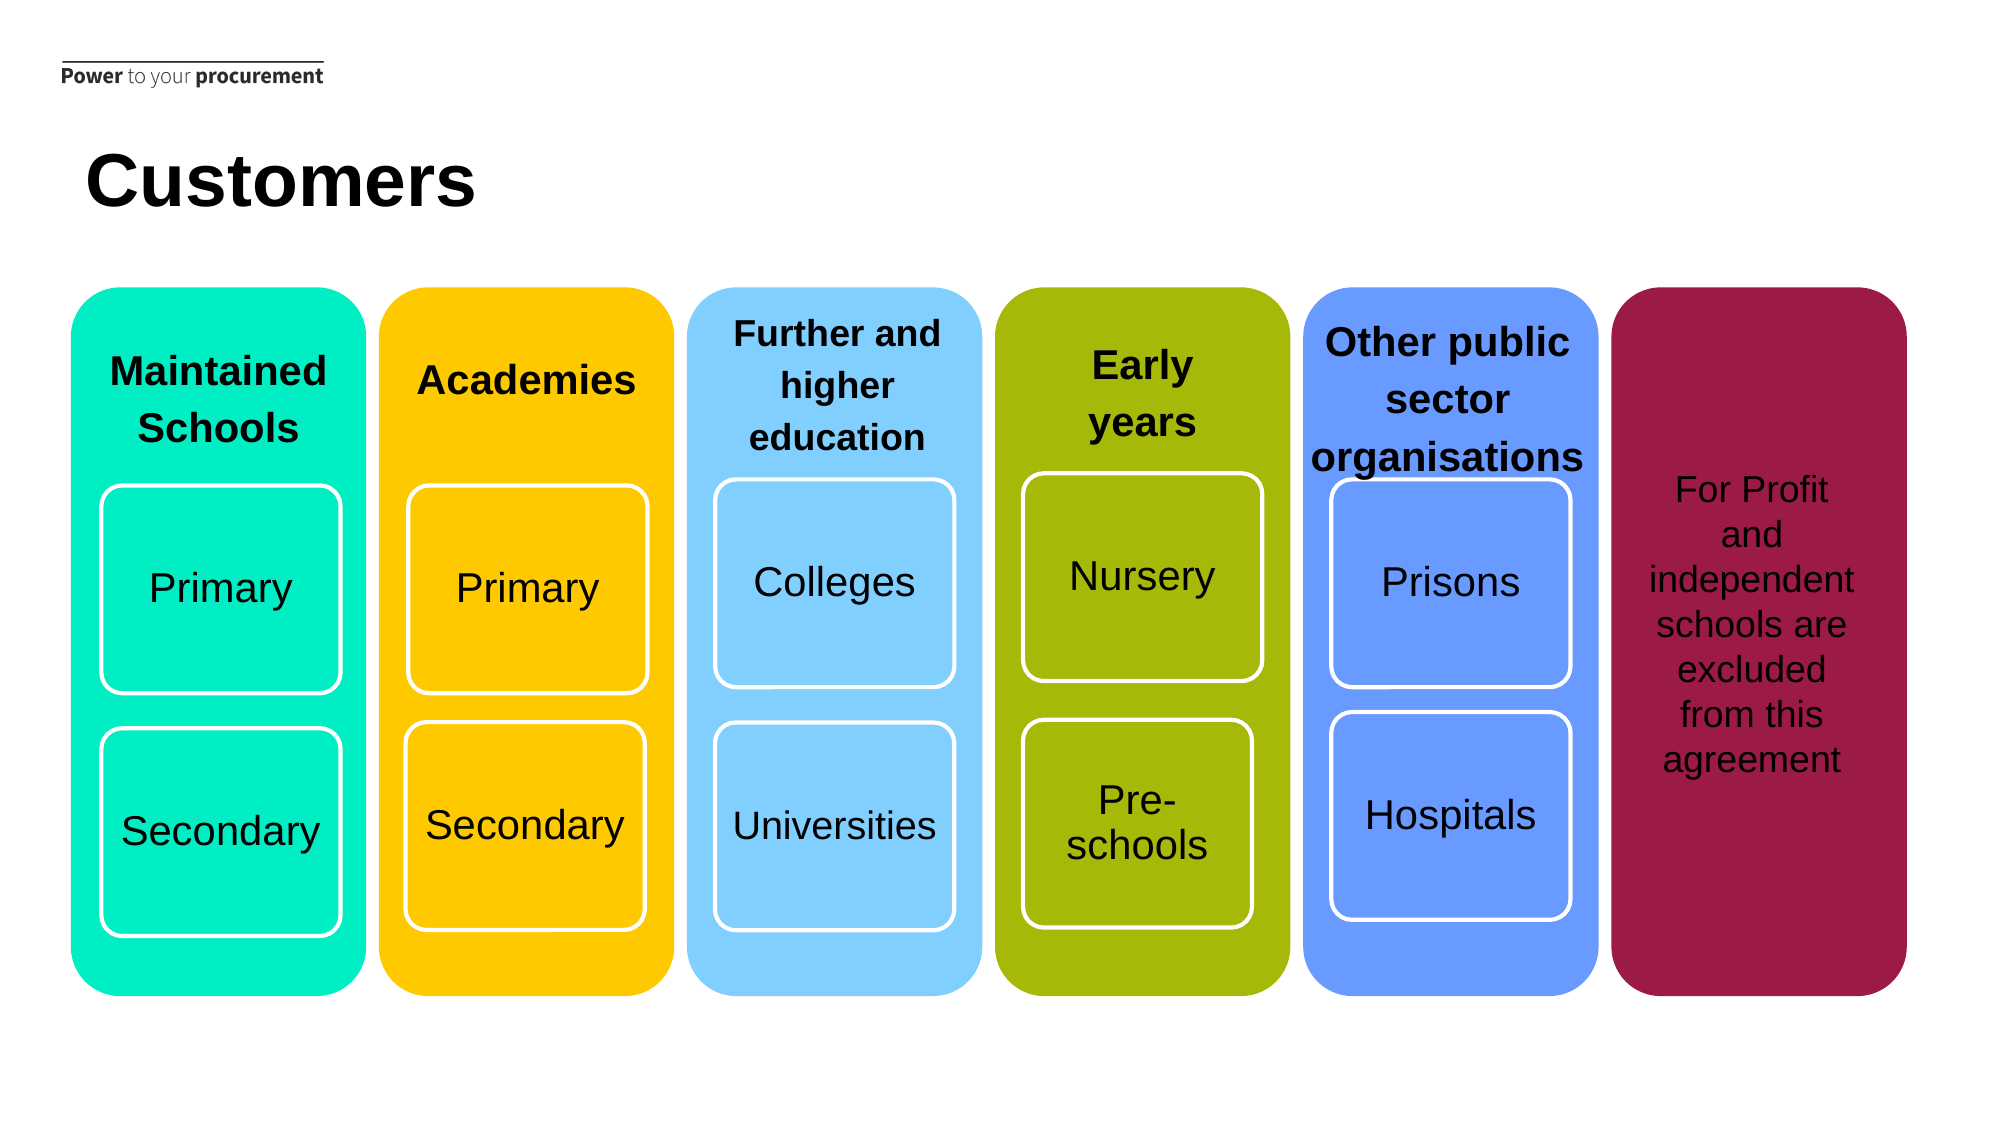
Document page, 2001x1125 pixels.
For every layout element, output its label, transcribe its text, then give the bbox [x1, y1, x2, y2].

text_box Primary [107, 498, 335, 688]
text_box Nursery [1029, 492, 1257, 675]
text_box Maintained Schools [92, 321, 345, 498]
text_box Secondary [107, 734, 335, 930]
text_box [686, 294, 983, 997]
text_box Colleges [721, 505, 949, 682]
text_box Pre- schools [1028, 725, 1246, 922]
text_box Prisons [1337, 528, 1565, 682]
text_box Further and higher education [711, 287, 964, 505]
text_box [1303, 528, 1599, 997]
text_box Secondary [411, 728, 639, 924]
text_box Customers [70, 124, 1695, 231]
text_box Academies [400, 330, 653, 449]
text_box Universities [721, 728, 949, 925]
text_box [378, 287, 675, 997]
text_box Other public sector organisations [1290, 292, 1606, 528]
text_box Primary [414, 491, 642, 688]
text_box [995, 287, 1291, 997]
text_box Early years [1016, 315, 1269, 492]
text_box For Profit and independent schools are excluded from this agreement [1634, 457, 1885, 827]
text_box Hospitals [1337, 718, 1565, 914]
text_box [1611, 287, 1907, 997]
text_box [1331, 287, 1571, 292]
